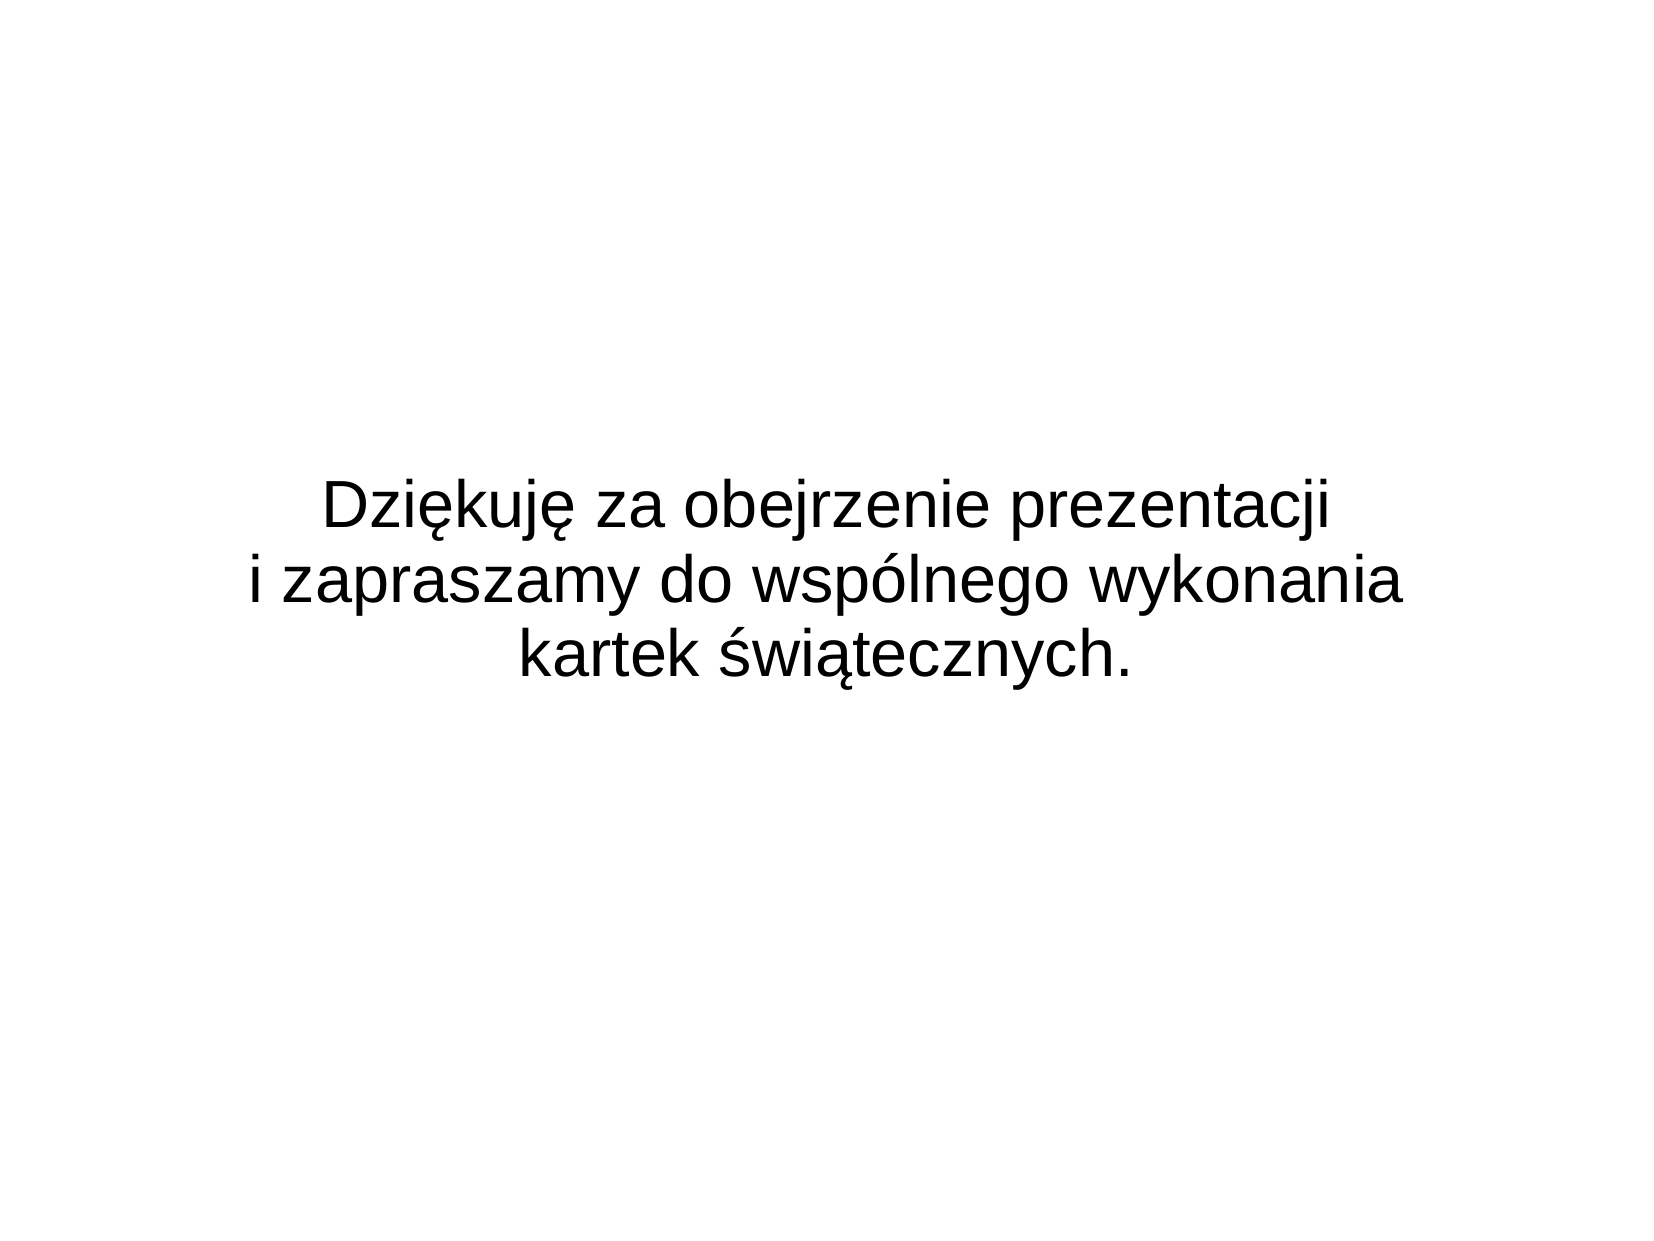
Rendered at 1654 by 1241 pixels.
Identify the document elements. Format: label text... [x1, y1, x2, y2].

subtitle Dziękuję za obejrzenie prezentacji i zapraszamy do wspólnego wykonania kartek świątecznych. [82, 56, 1571, 1102]
